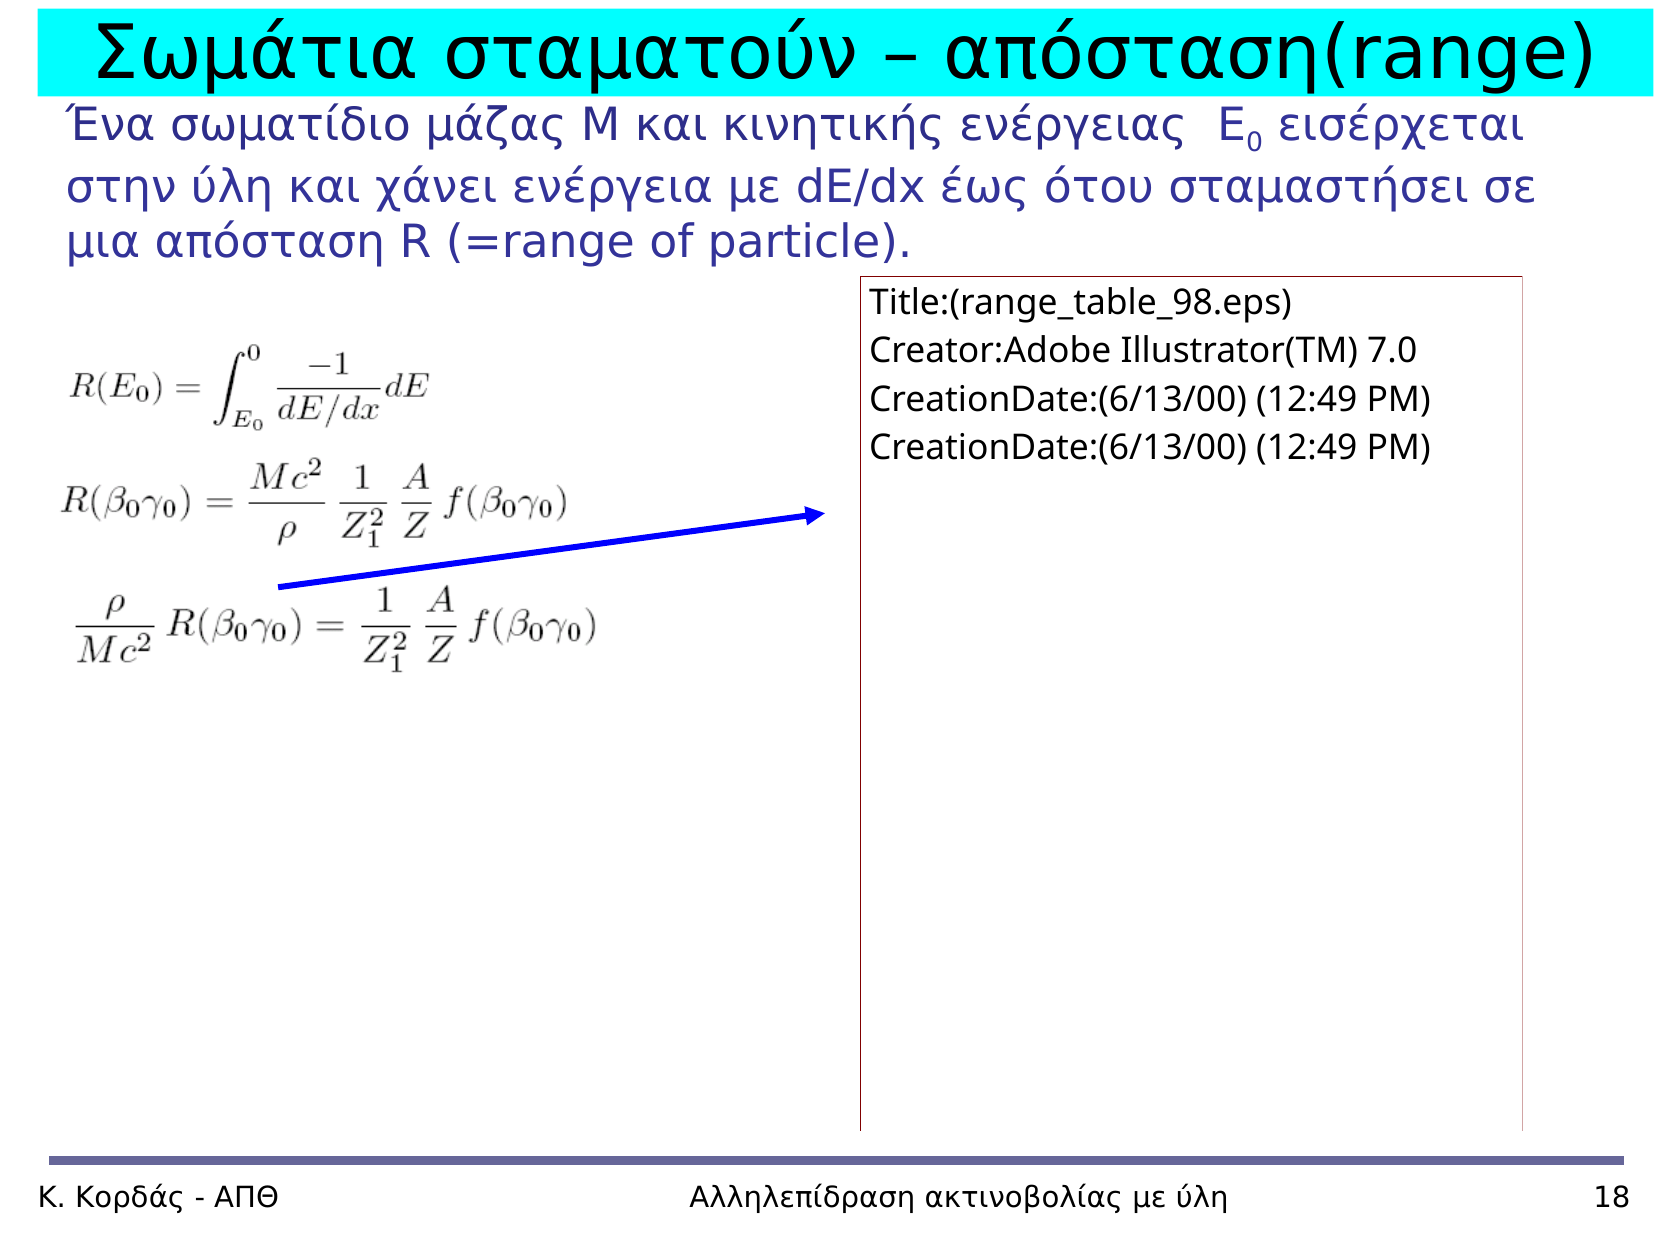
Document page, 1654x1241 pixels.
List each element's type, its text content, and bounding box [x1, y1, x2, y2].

picture [37, 317, 586, 573]
picture [857, 275, 1523, 1131]
picture [64, 574, 613, 696]
picture [414, 549, 586, 573]
title Σωμάτια σταματούν – απόσταση(range) [37, 8, 1654, 97]
text_box Ένα σωματίδιο μάζας Μ και κινητικής ενέργειας E0 εισέρχεται στην ύλη και χάνει ενέργεια με dE/dx έως ότου σταμαστήσει σε μια απόσταση R (=range of particle). [50, 97, 1651, 275]
